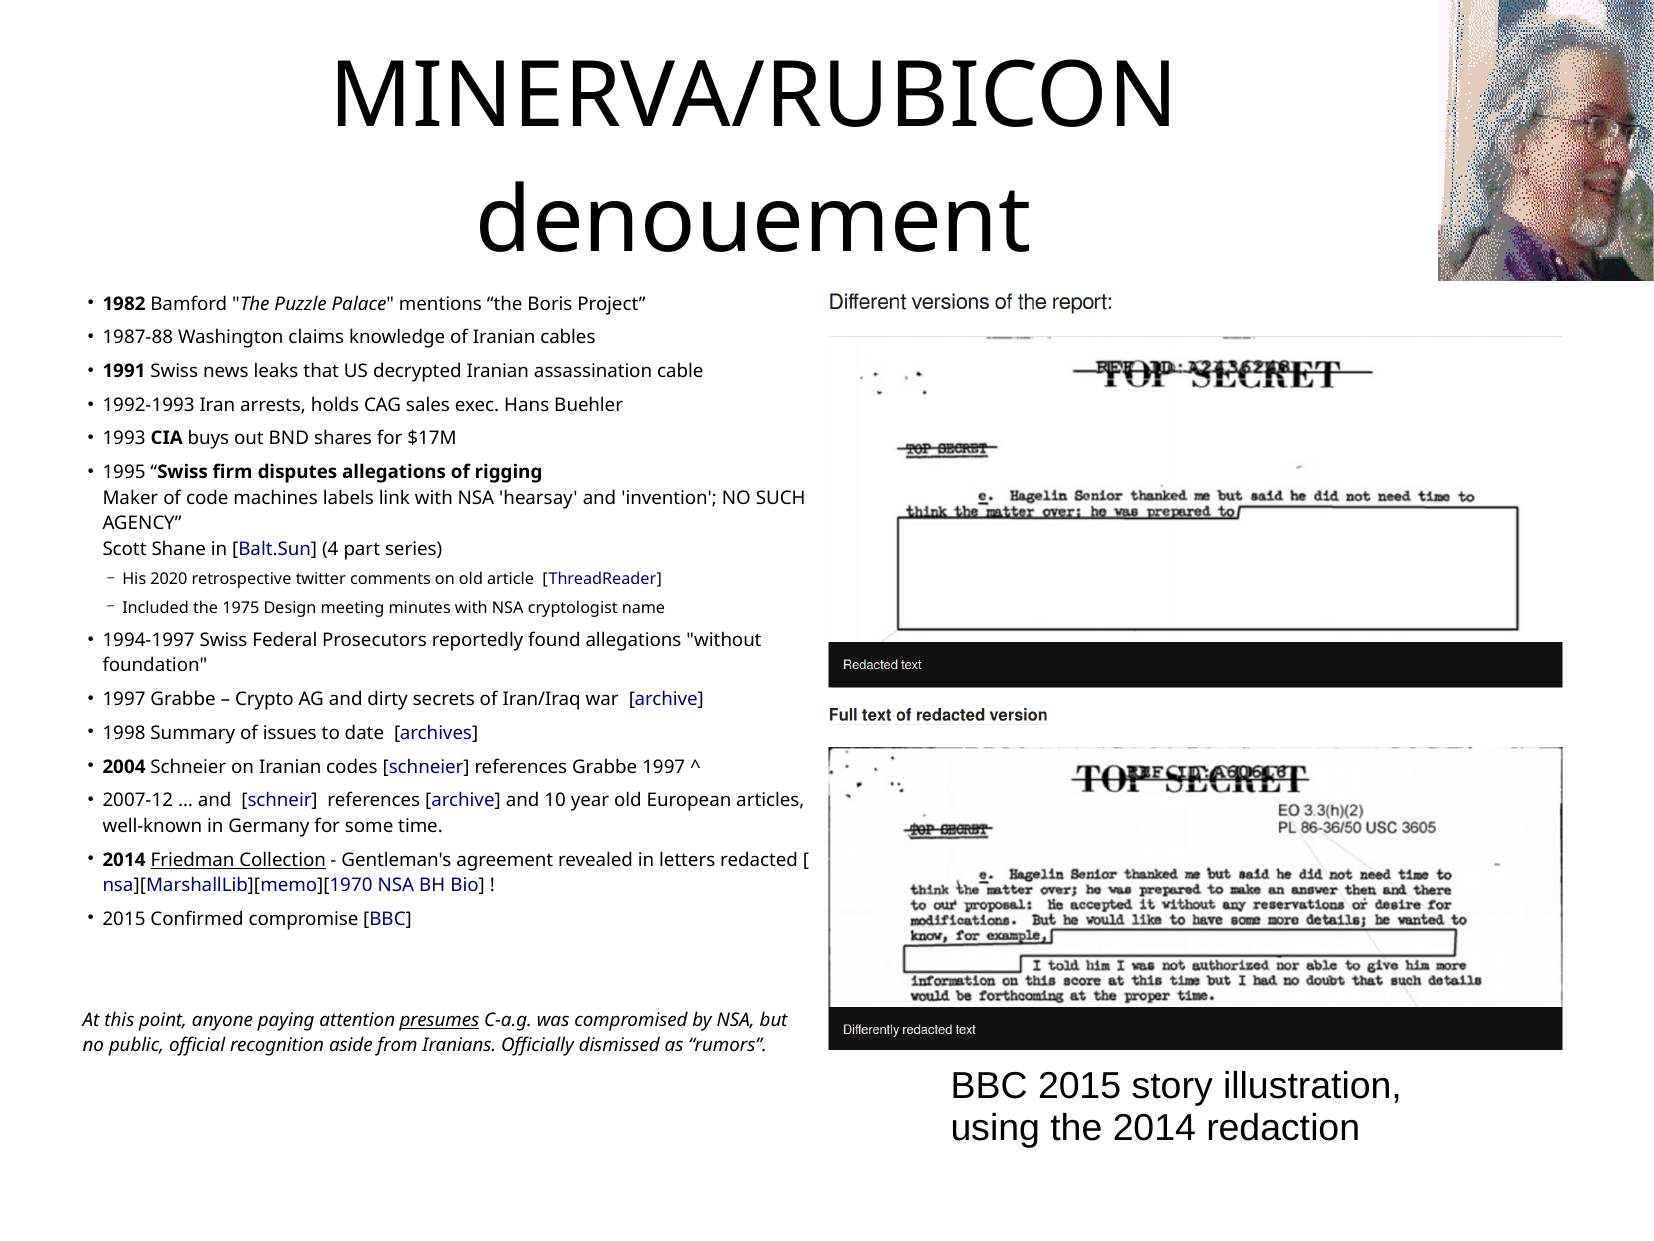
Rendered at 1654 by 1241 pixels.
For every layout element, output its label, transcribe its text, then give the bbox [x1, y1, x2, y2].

list 1982 Bamford "The Puzzle Palace" mentions “the Boris Project” 1987-88 Washington claims knowledge of Iranian cables 1991 Swiss news leaks that US decrypted Iranian assassination cable 1992-1993 Iran arrests, holds CAG sales exec. Hans Buehler 1993 CIA buys out BND shares for $17M 1995 “Swiss firm disputes allegations of rigging Maker of code machines labels link with NSA 'hearsay' and 'invention'; NO SUCH AGENCY” Scott Shane in [Balt.Sun] (4 part series) His 2020 retrospective twitter comments on old article [ThreadReader] Included the 1975 Design meeting minutes with NSA cryptologist name 1994-1997 Swiss Federal Prosecutors reportedly found allegations "without foundation" 1997 Grabbe – Crypto AG and dirty secrets of Iran/Iraq war [archive] 1998 Summary of issues to date [archives] 2004 Schneier on Iranian codes [schneier] references Grabbe 1997 ^ 2007-12 … and [schneir] references [archive] and 10 year old European articles, well-known in Germany for some time. 2014 Friedman Collection - Gentleman's agreement revealed in letters redacted [nsa][MarshallLib][memo][1970 NSA BH Bio] ! 2015 Confirmed compromise [BBC] At this point, anyone paying attention presumes C-a.g. was compromised by NSA, but no public, official recognition aside from Iranians. Officially dismissed as “rumors”. [82, 290, 809, 1096]
text_box BBC 2015 story illustration, using the 2014 redaction [935, 1056, 1461, 1198]
title MINERVA/RUBICON denouement [82, 44, 1426, 262]
picture [1438, 0, 1654, 281]
picture [825, 288, 1572, 1051]
